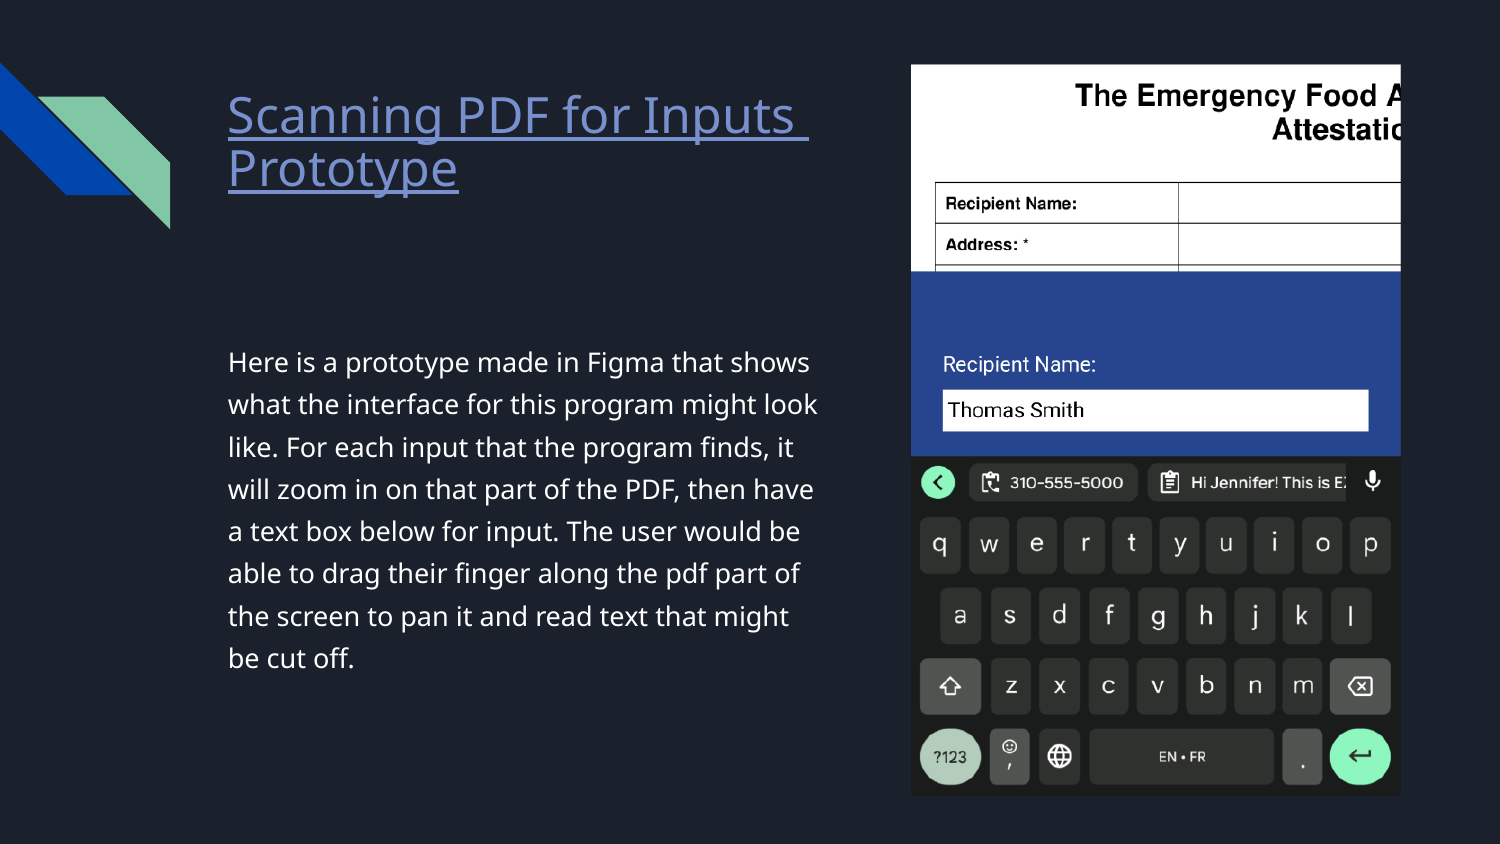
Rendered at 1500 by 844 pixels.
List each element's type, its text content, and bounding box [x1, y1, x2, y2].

list Here is a prototype made in Figma that shows what the interface for this program might look like. For each input that the program finds, it will zoom in on that part of the PDF, then have a text box below for input. The user would be able to drag their finger along the pdf part of the screen to pan it and read text that might be cut off. [212, 323, 836, 720]
title Scanning PDF for Inputs Prototype [212, 64, 836, 310]
picture [911, 64, 1401, 796]
